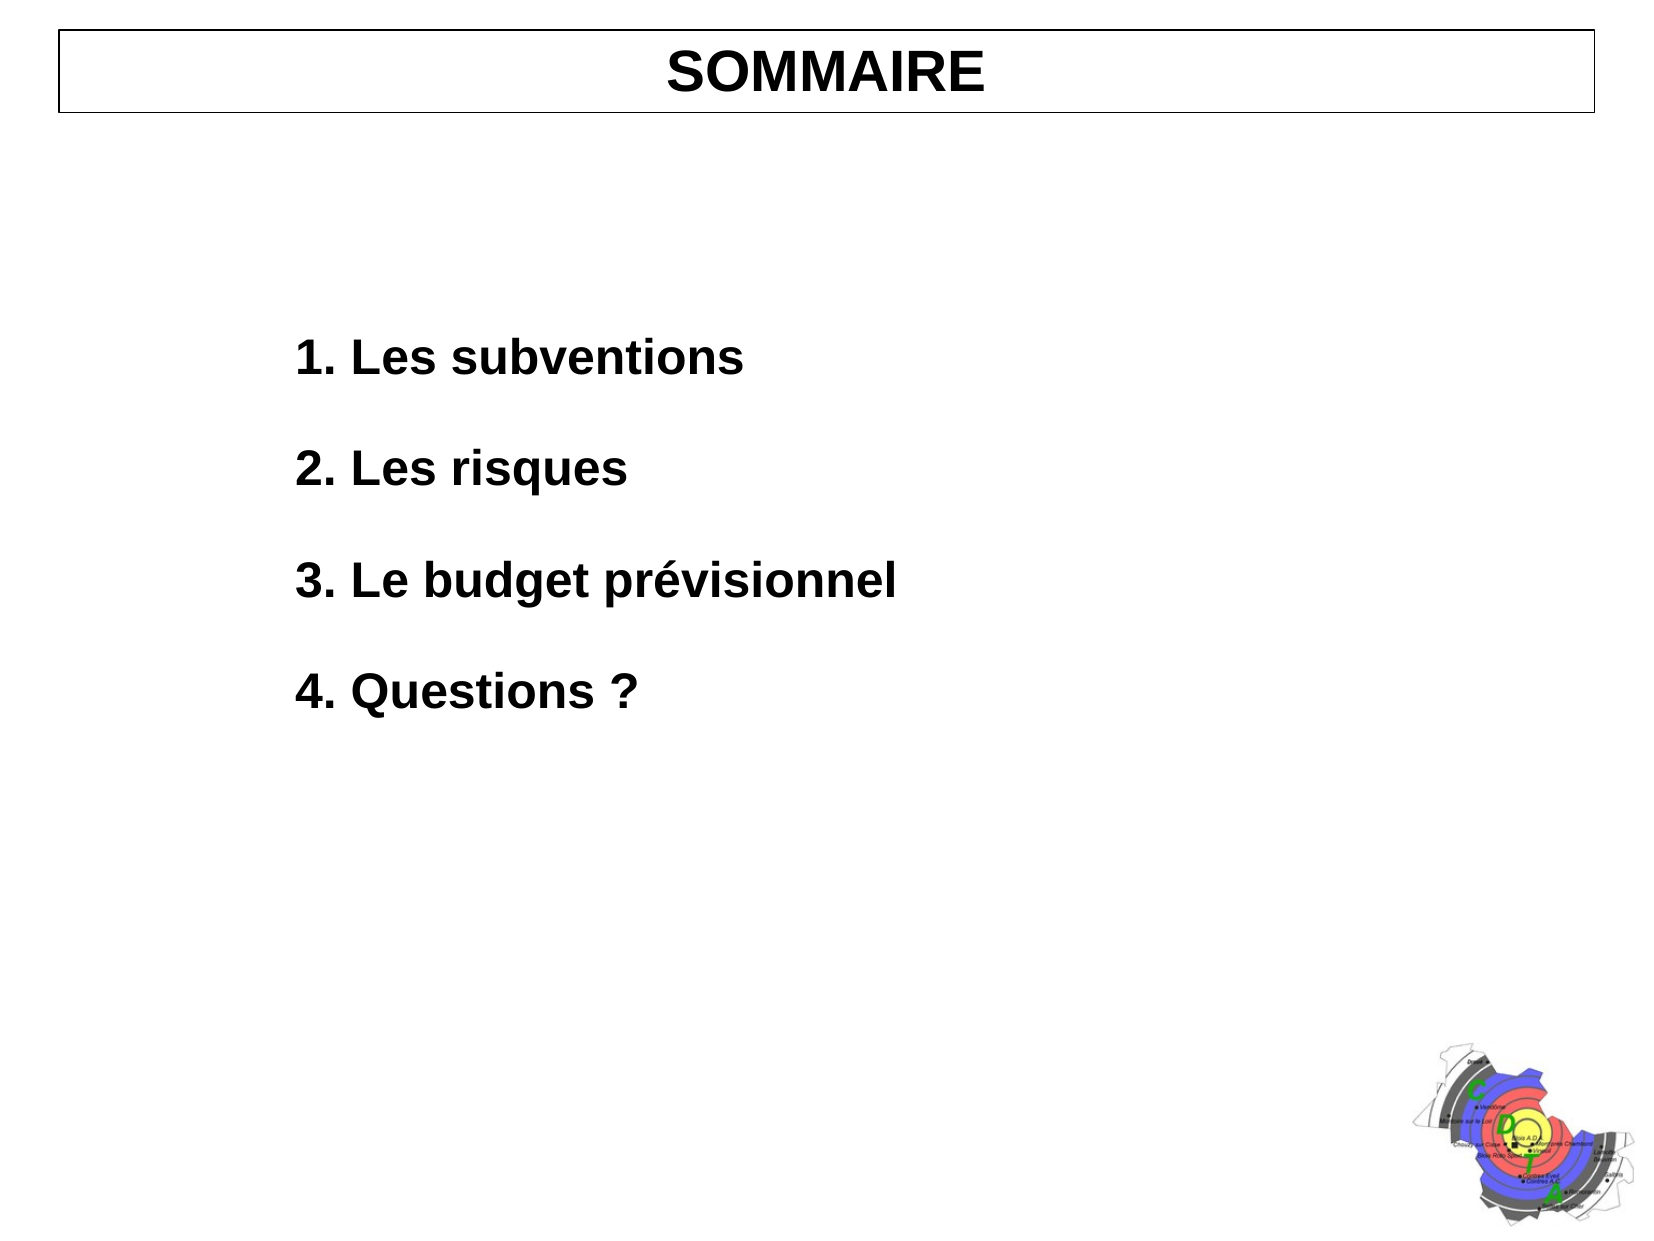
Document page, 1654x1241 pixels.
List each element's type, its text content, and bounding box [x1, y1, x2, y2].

text_box SOMMAIRE [59, 30, 1595, 113]
text_box 1. Les subventions 2. Les risques 3. Le budget prévisionnel 4. Questions ? [59, 265, 1595, 806]
picture [1411, 1041, 1637, 1227]
